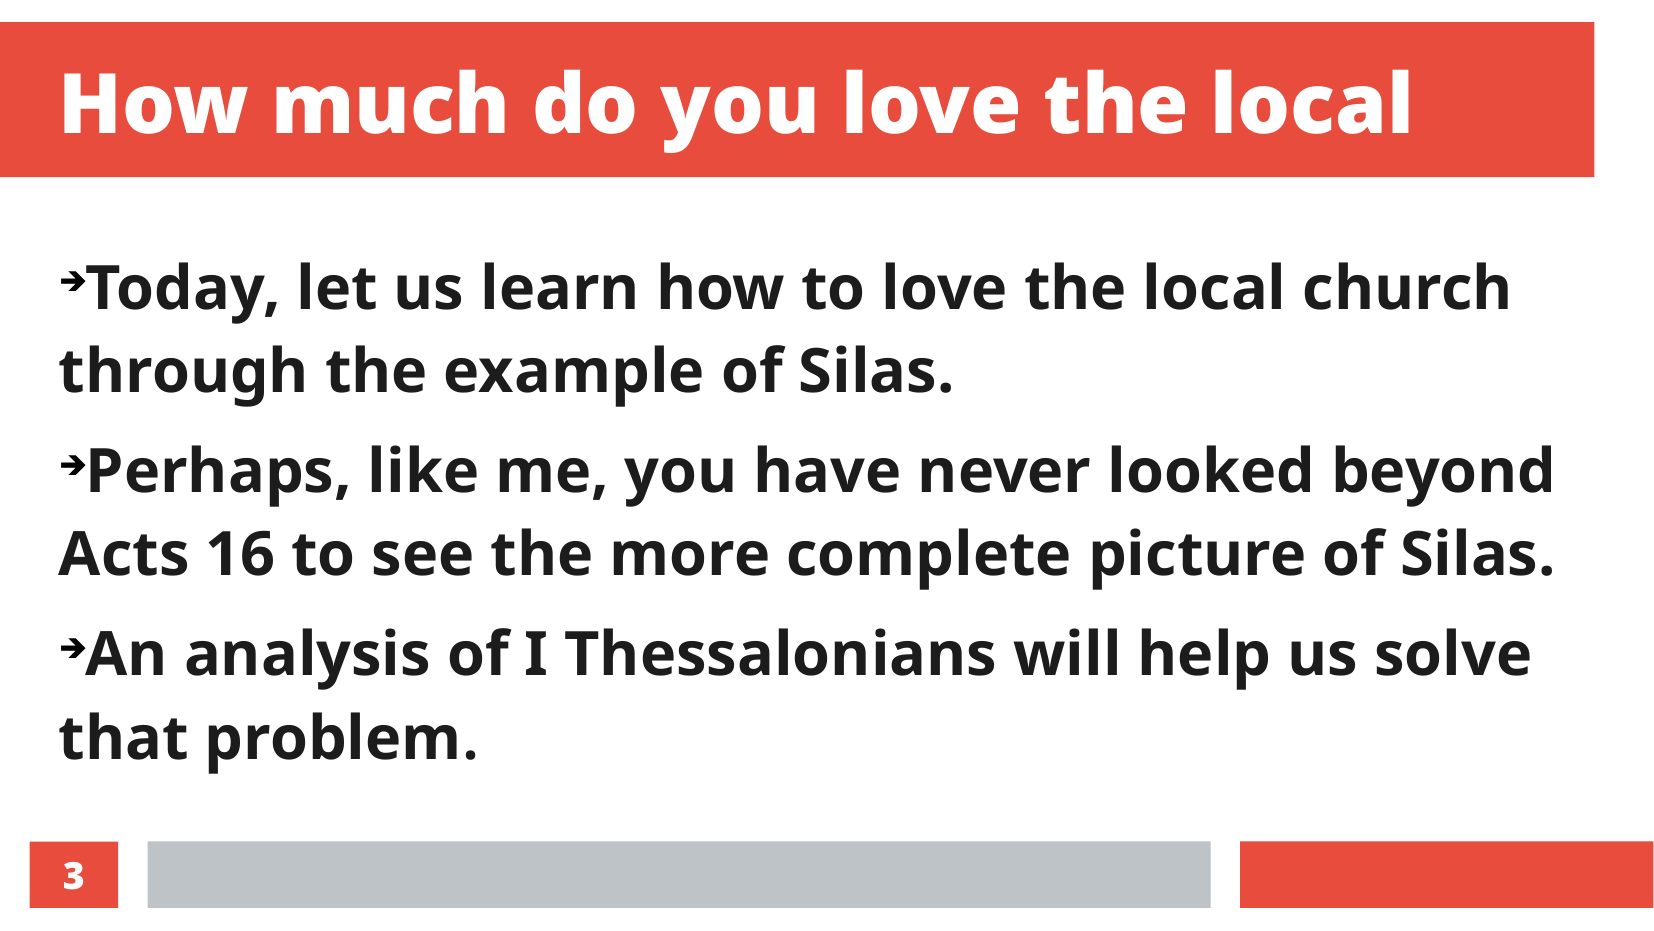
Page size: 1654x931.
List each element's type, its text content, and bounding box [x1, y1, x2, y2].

title How much do you love the local church? [59, 44, 1595, 156]
list Today, let us learn how to love the local church through the example of Silas. Perhaps, like me, you have never looked beyond Acts 16 to see the more complete picture of Silas. An analysis of I Thessalonians will help us solve that problem. [59, 243, 1565, 820]
